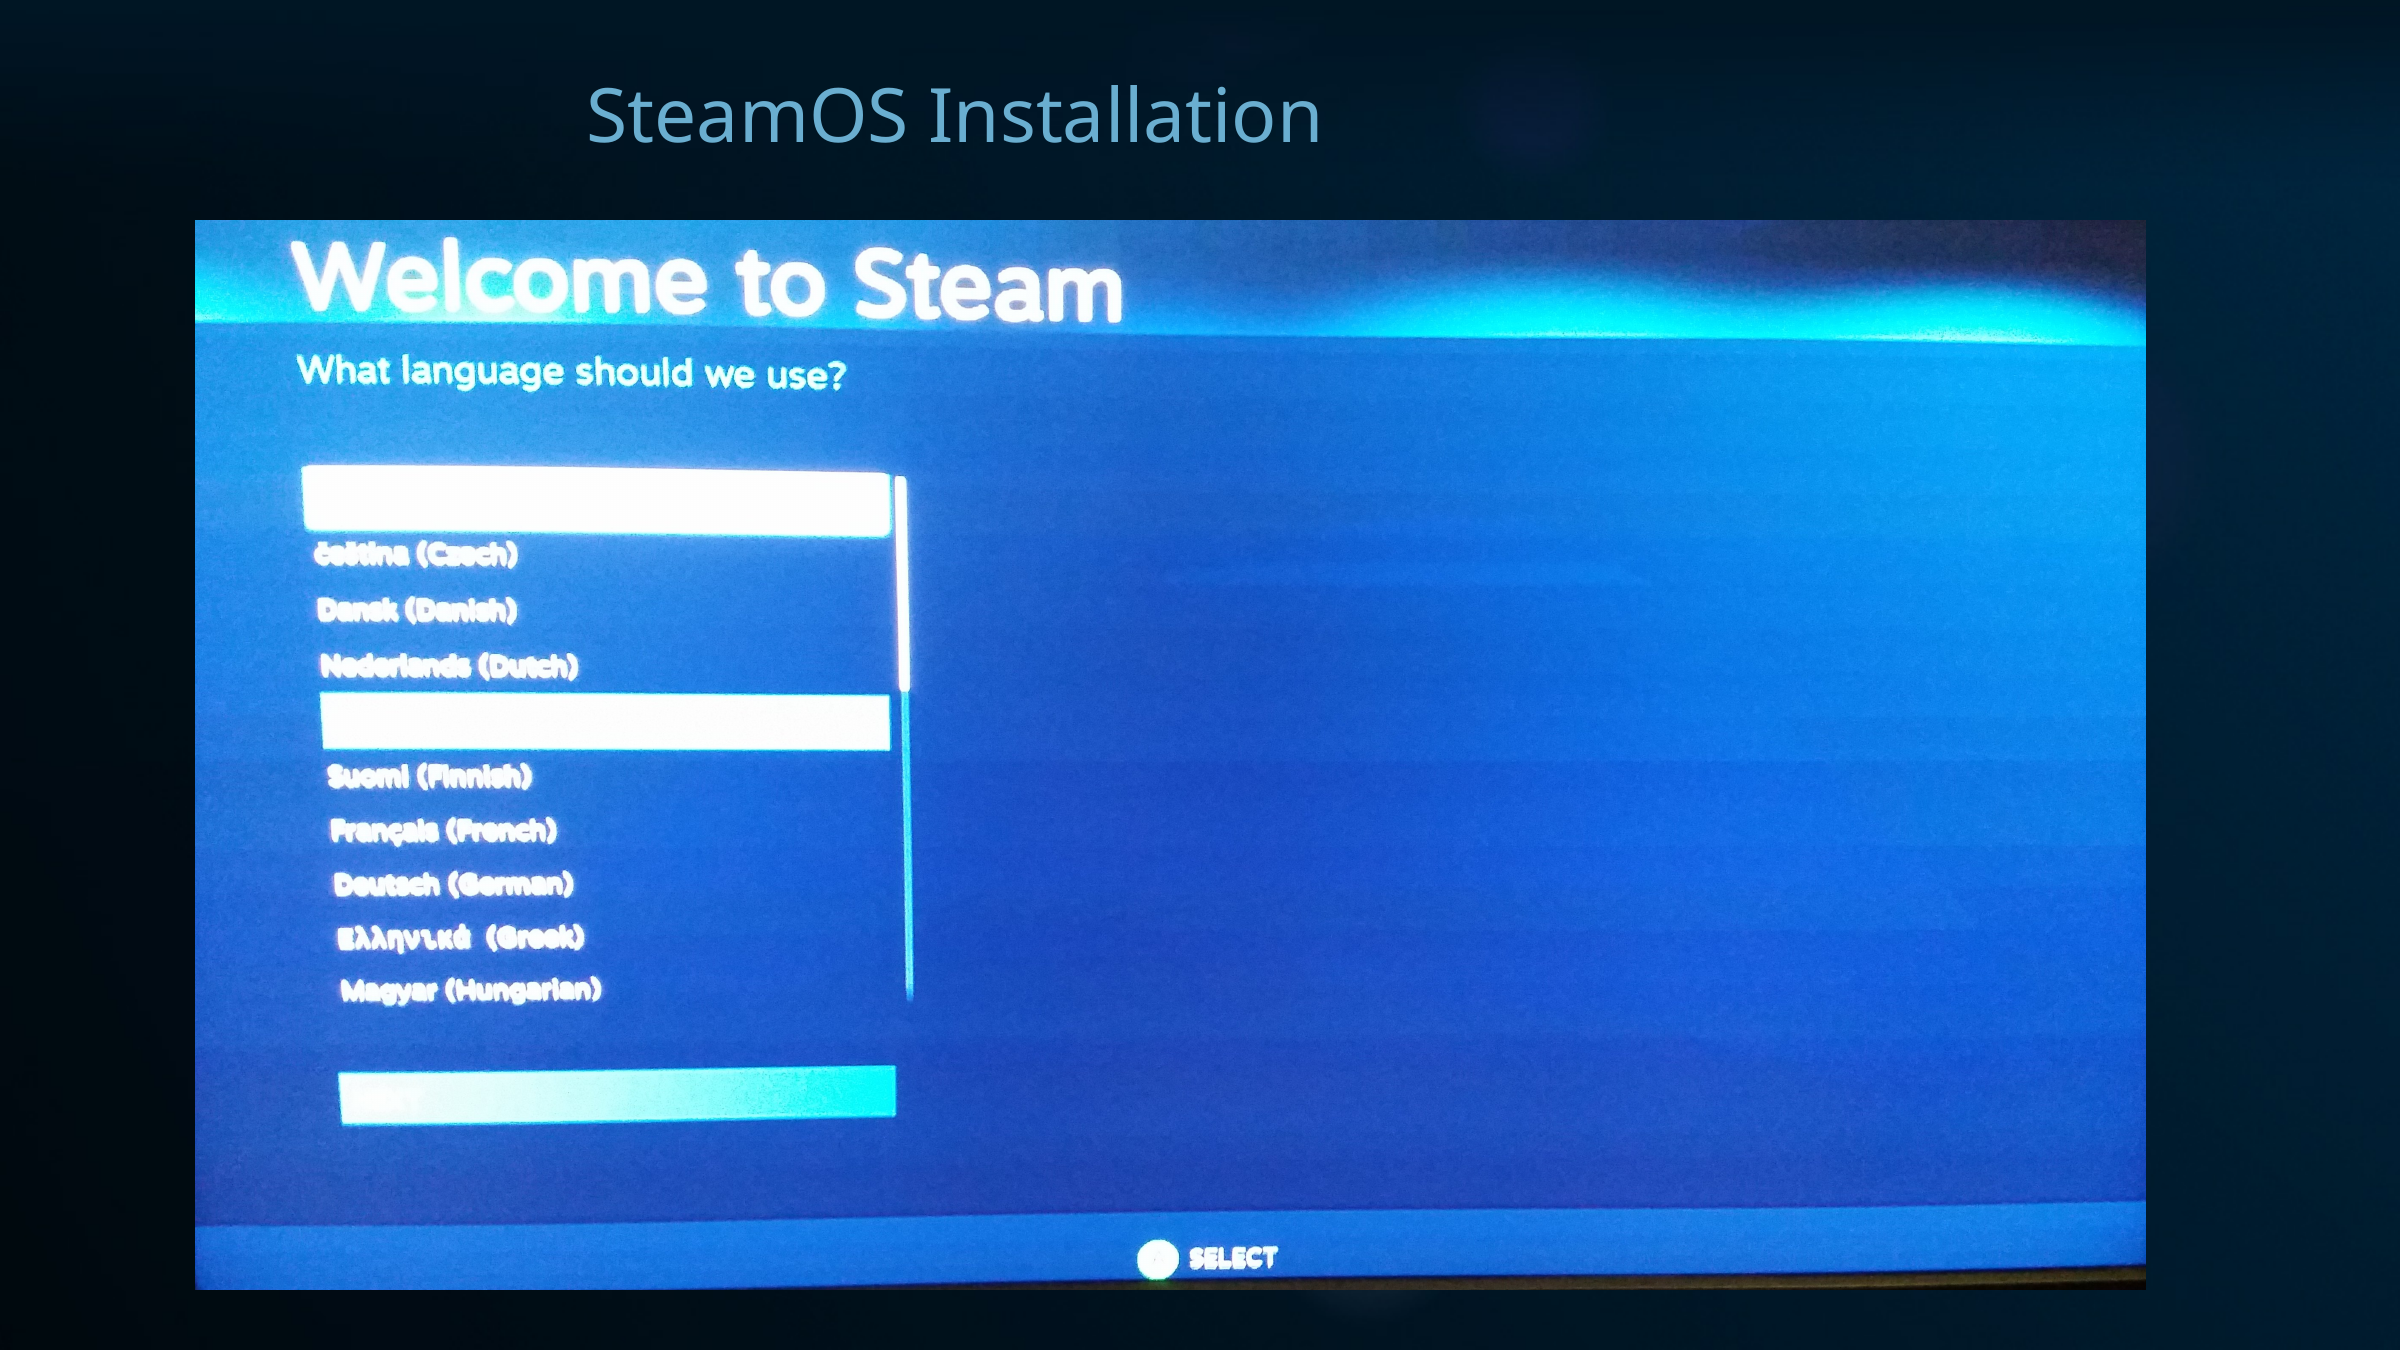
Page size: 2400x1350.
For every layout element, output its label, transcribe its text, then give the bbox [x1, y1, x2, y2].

picture [0, 0, 2400, 1350]
text_box SteamOS Installation [571, 60, 1339, 166]
